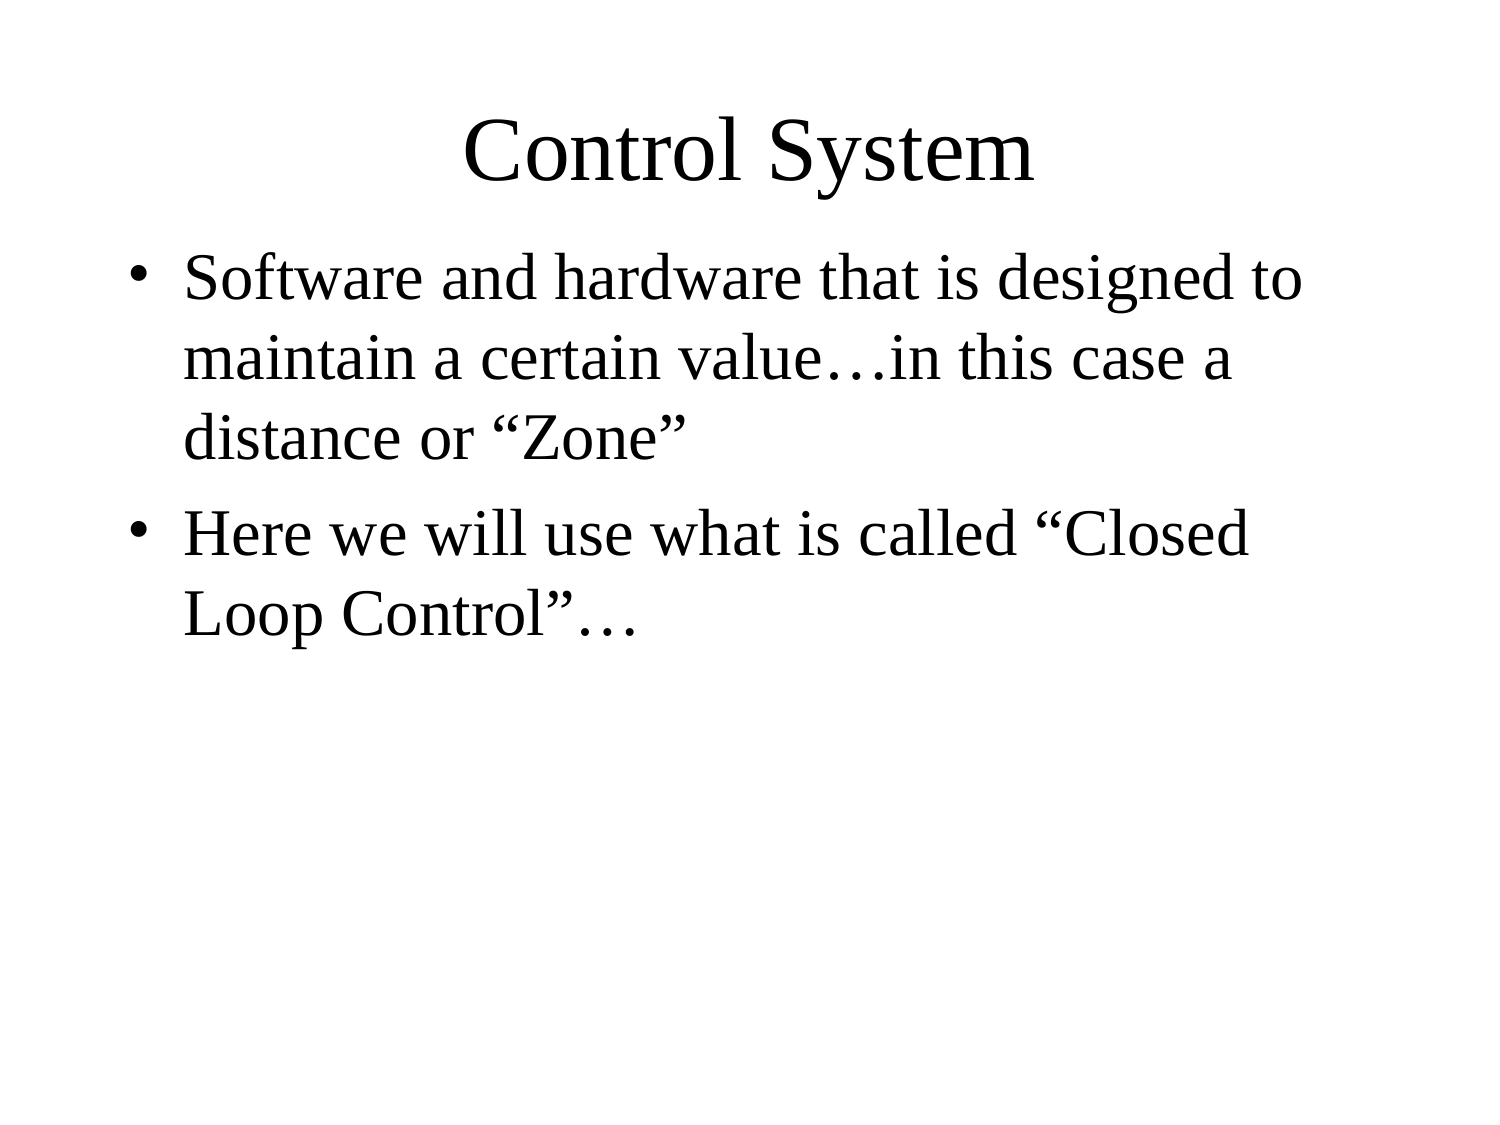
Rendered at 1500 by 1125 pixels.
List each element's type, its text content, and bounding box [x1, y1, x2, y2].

list Software and hardware that is designed to maintain a certain value…in this case a distance or “Zone” Here we will use what is called “Closed Loop Control”… [112, 224, 1388, 901]
title Control System [112, 49, 1388, 224]
